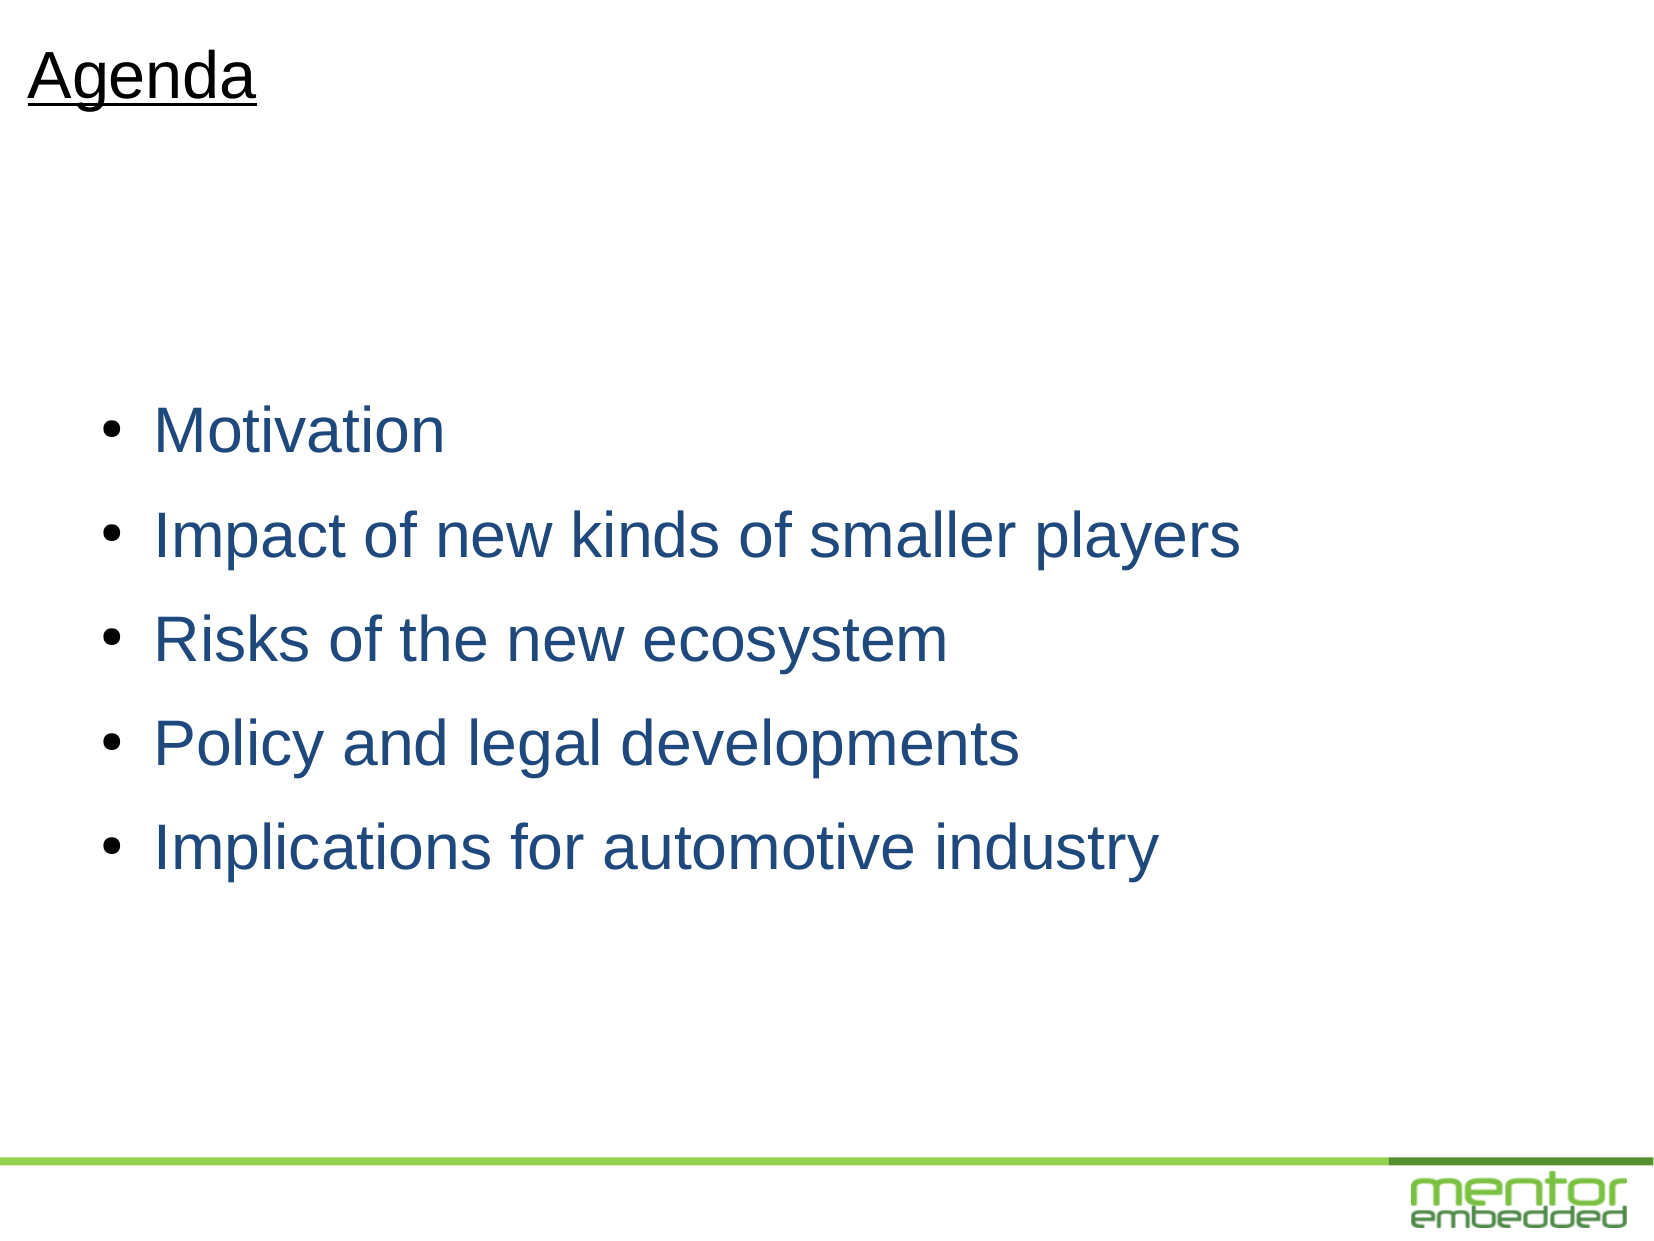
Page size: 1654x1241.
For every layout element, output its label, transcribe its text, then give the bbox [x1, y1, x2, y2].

title Agenda [27, 13, 1640, 138]
list Motivation Impact of new kinds of smaller players Risks of the new ecosystem Policy and legal developments Implications for automotive industry [82, 290, 1538, 1010]
picture [1411, 1171, 1627, 1228]
